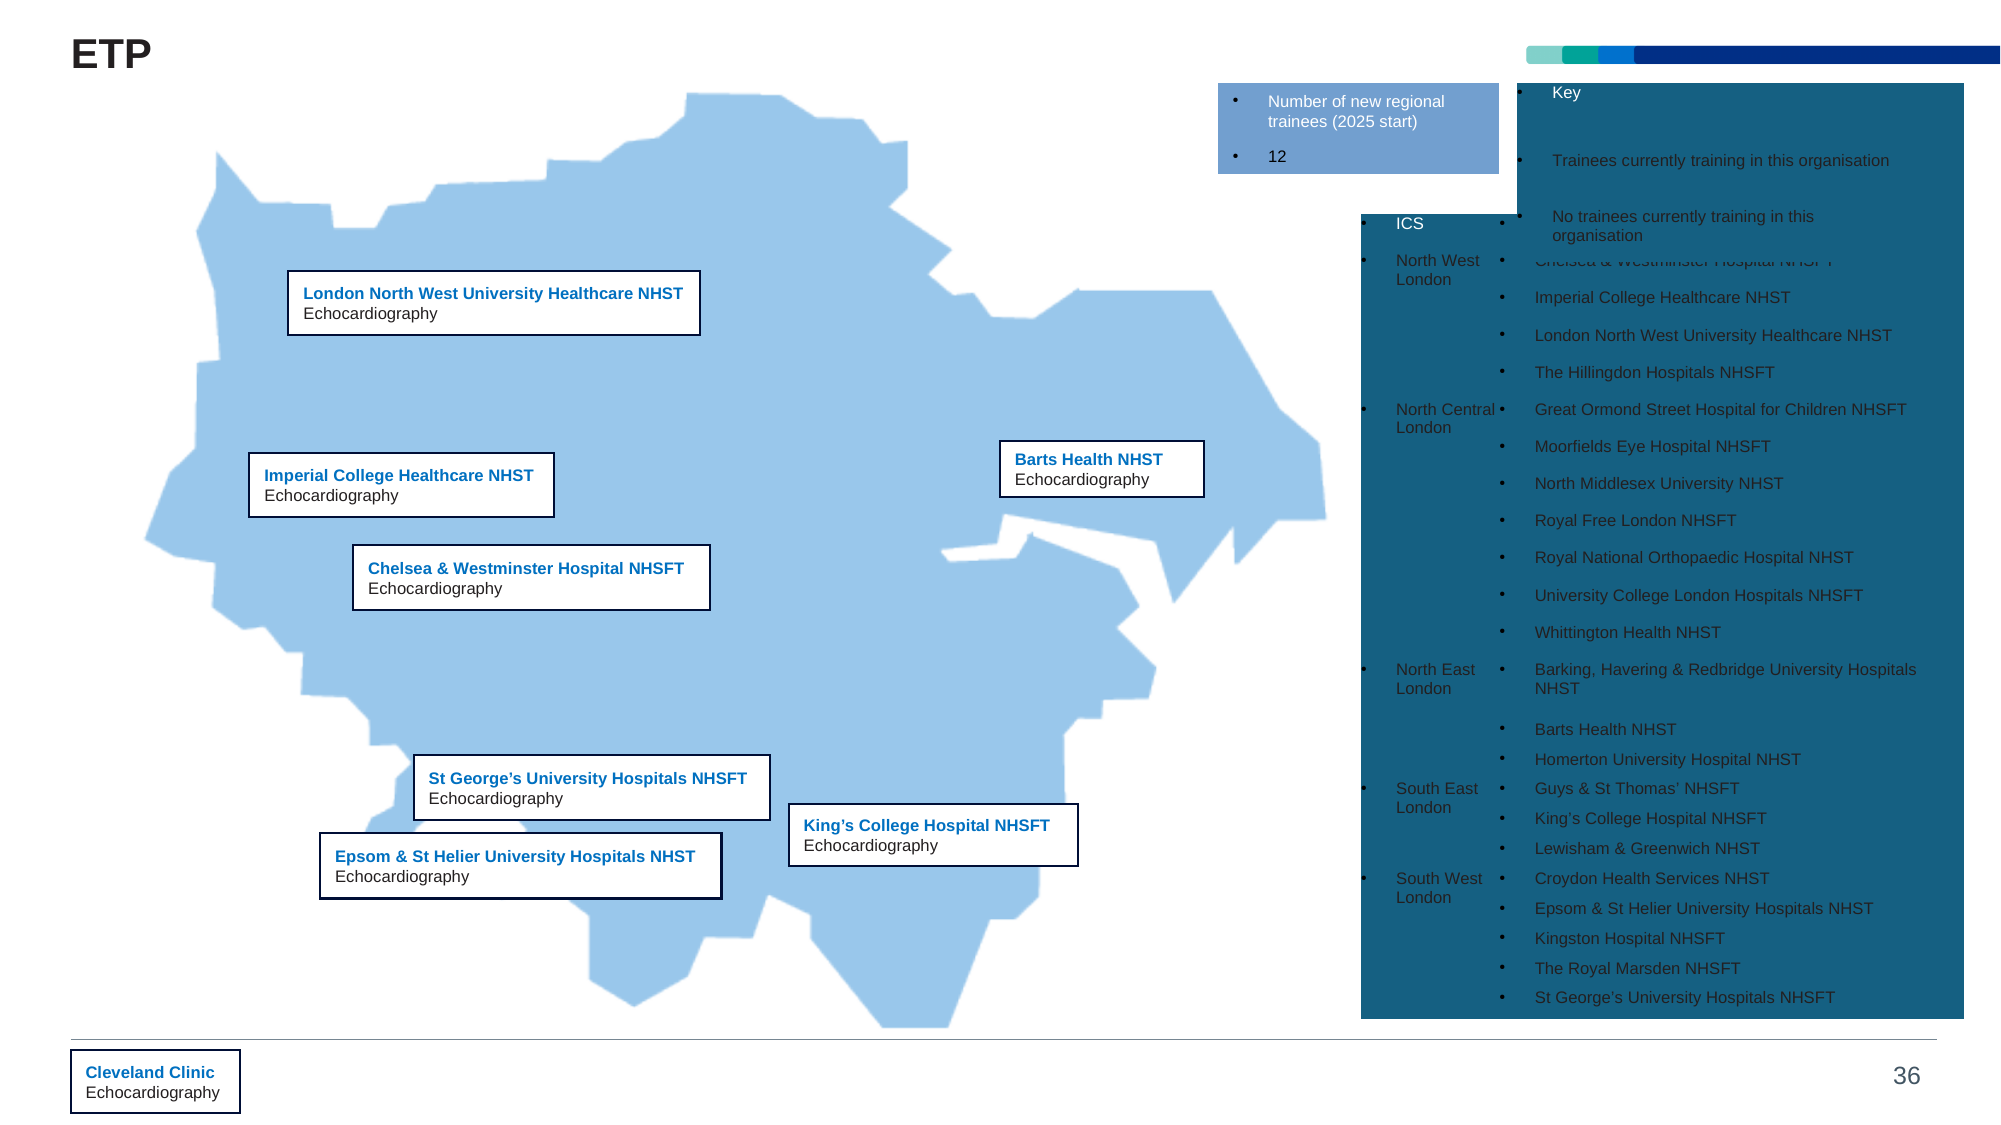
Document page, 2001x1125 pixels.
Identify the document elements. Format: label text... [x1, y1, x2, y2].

table_cell Royal National Orthopaedic Hospital NHST [1499, 549, 1964, 586]
table_cell Homerton University Hospital NHST [1499, 750, 1964, 780]
table_cell Whittington Health NHST [1499, 623, 1964, 660]
table_cell Lewisham & Greenwich NHST [1499, 839, 1964, 869]
text_box Epsom & St Helier University Hospitals NHST Echocardiography [320, 833, 721, 899]
table_cell Moorfields Eye Hospital NHSFT [1499, 437, 1964, 474]
table_cell Guys & St Thomas’ NHSFT [1499, 780, 1964, 809]
text_box Chelsea & Westminster Hospital NHSFT Echocardiography [353, 545, 710, 610]
table_header Key [1517, 83, 1908, 152]
table_cell Croydon Health Services NHST [1499, 869, 1964, 899]
table_header Number of new regional trainees (2025 start) [1218, 83, 1499, 138]
table_cell South West London [1361, 869, 1499, 1019]
table_cell Epsom & St Helier University Hospitals NHST [1499, 899, 1964, 929]
table_cell Barts Health NHST [1499, 720, 1964, 750]
table_cell North West London [1361, 251, 1499, 400]
table_cell South East London [1361, 780, 1499, 869]
table_cell St George’s University Hospitals NHSFT [1499, 989, 1964, 1019]
table_cell 12 [1218, 138, 1499, 174]
text_box Imperial College Healthcare NHST Echocardiography [249, 453, 554, 517]
table_header Organisation [1499, 214, 1517, 251]
table_cell The Hillingdon Hospitals NHSFT [1499, 363, 1964, 400]
table_header ICS [1361, 214, 1499, 251]
text_box King’s College Hospital NHSFT Echocardiography [789, 804, 1078, 866]
table_cell No trainees currently training in this organisation [1517, 207, 1908, 262]
table_cell Imperial College Healthcare NHST [1499, 289, 1964, 326]
table_cell North East London [1361, 660, 1499, 780]
table_cell Kingston Hospital NHSFT [1499, 929, 1964, 959]
text_box Barts Health NHST Echocardiography [1000, 441, 1204, 497]
table_cell The Royal Marsden NHSFT [1499, 959, 1964, 989]
title ETP [70, 32, 1513, 79]
text_box Cleveland Clinic Echocardiography [71, 1050, 240, 1113]
table_header [1908, 83, 1964, 152]
table_cell [1908, 152, 1964, 207]
text_box London North West University Healthcare NHST Echocardiography [288, 271, 700, 335]
table_cell Barking, Havering & Redbridge University Hospitals NHST [1499, 660, 1964, 720]
table_cell [1908, 207, 1964, 262]
table_cell Royal Free London NHSFT [1499, 511, 1964, 549]
table_cell North Middlesex University NHST [1499, 474, 1964, 511]
table_cell Trainees currently training in this organisation [1517, 152, 1908, 207]
text_box St George’s University Hospitals NHSFT Echocardiography [414, 755, 770, 820]
table_cell King’s College Hospital NHSFT [1499, 809, 1964, 839]
picture [127, 79, 1336, 1046]
table_cell London North West University Healthcare NHST [1499, 326, 1964, 363]
table_cell Chelsea & Westminster Hospital NHSFT [1499, 251, 1964, 289]
table_cell North Central London [1361, 400, 1499, 660]
table_cell Great Ormond Street Hospital for Children NHSFT [1499, 400, 1964, 437]
table_cell University College London Hospitals NHSFT [1499, 586, 1964, 623]
